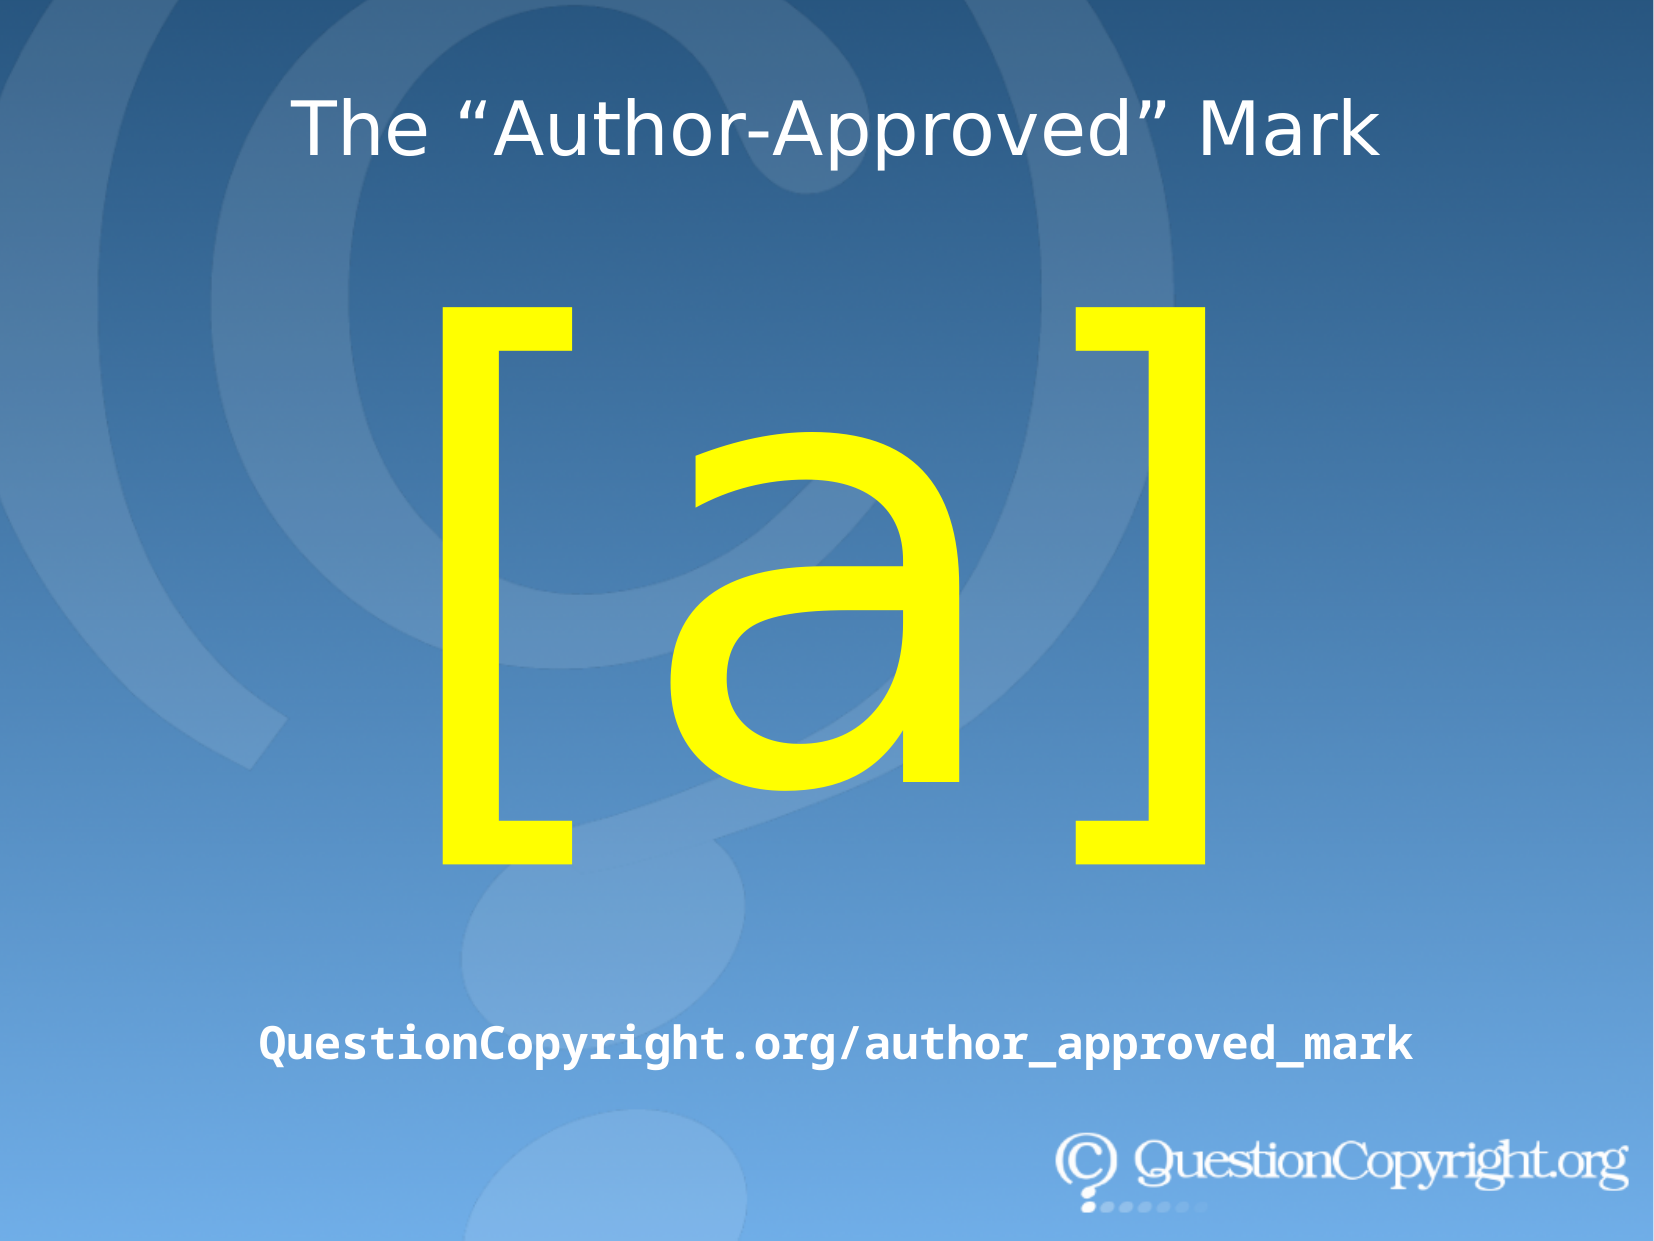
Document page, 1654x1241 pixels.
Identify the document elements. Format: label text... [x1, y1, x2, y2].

text_box [a] [375, 194, 1276, 938]
text_box The “Author-Approved” Mark [277, 78, 1397, 181]
text_box QuestionCopyright.org/author_approved_mark [244, 1003, 1429, 1074]
picture [0, 0, 1654, 1241]
